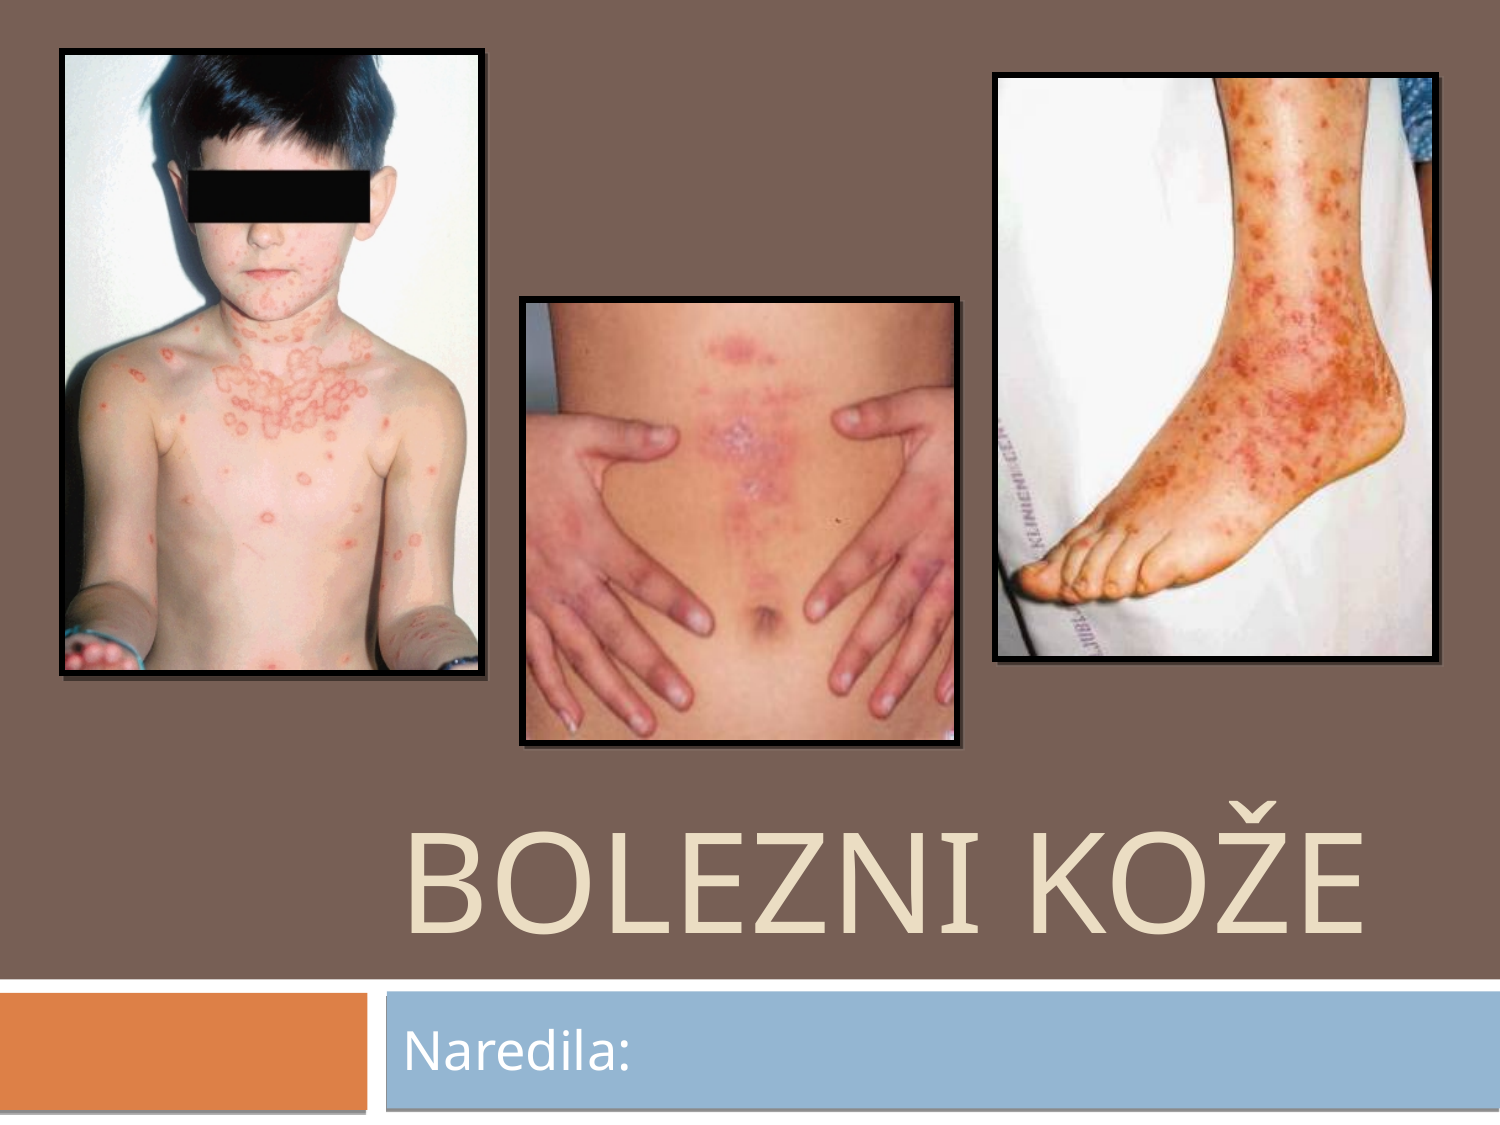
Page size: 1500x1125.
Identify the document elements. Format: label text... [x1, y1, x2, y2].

title Bolezni kože [383, 668, 1447, 969]
picture [64, 54, 479, 670]
subtitle Naredila: [387, 992, 1488, 1105]
picture [998, 78, 1433, 657]
picture [525, 302, 954, 740]
